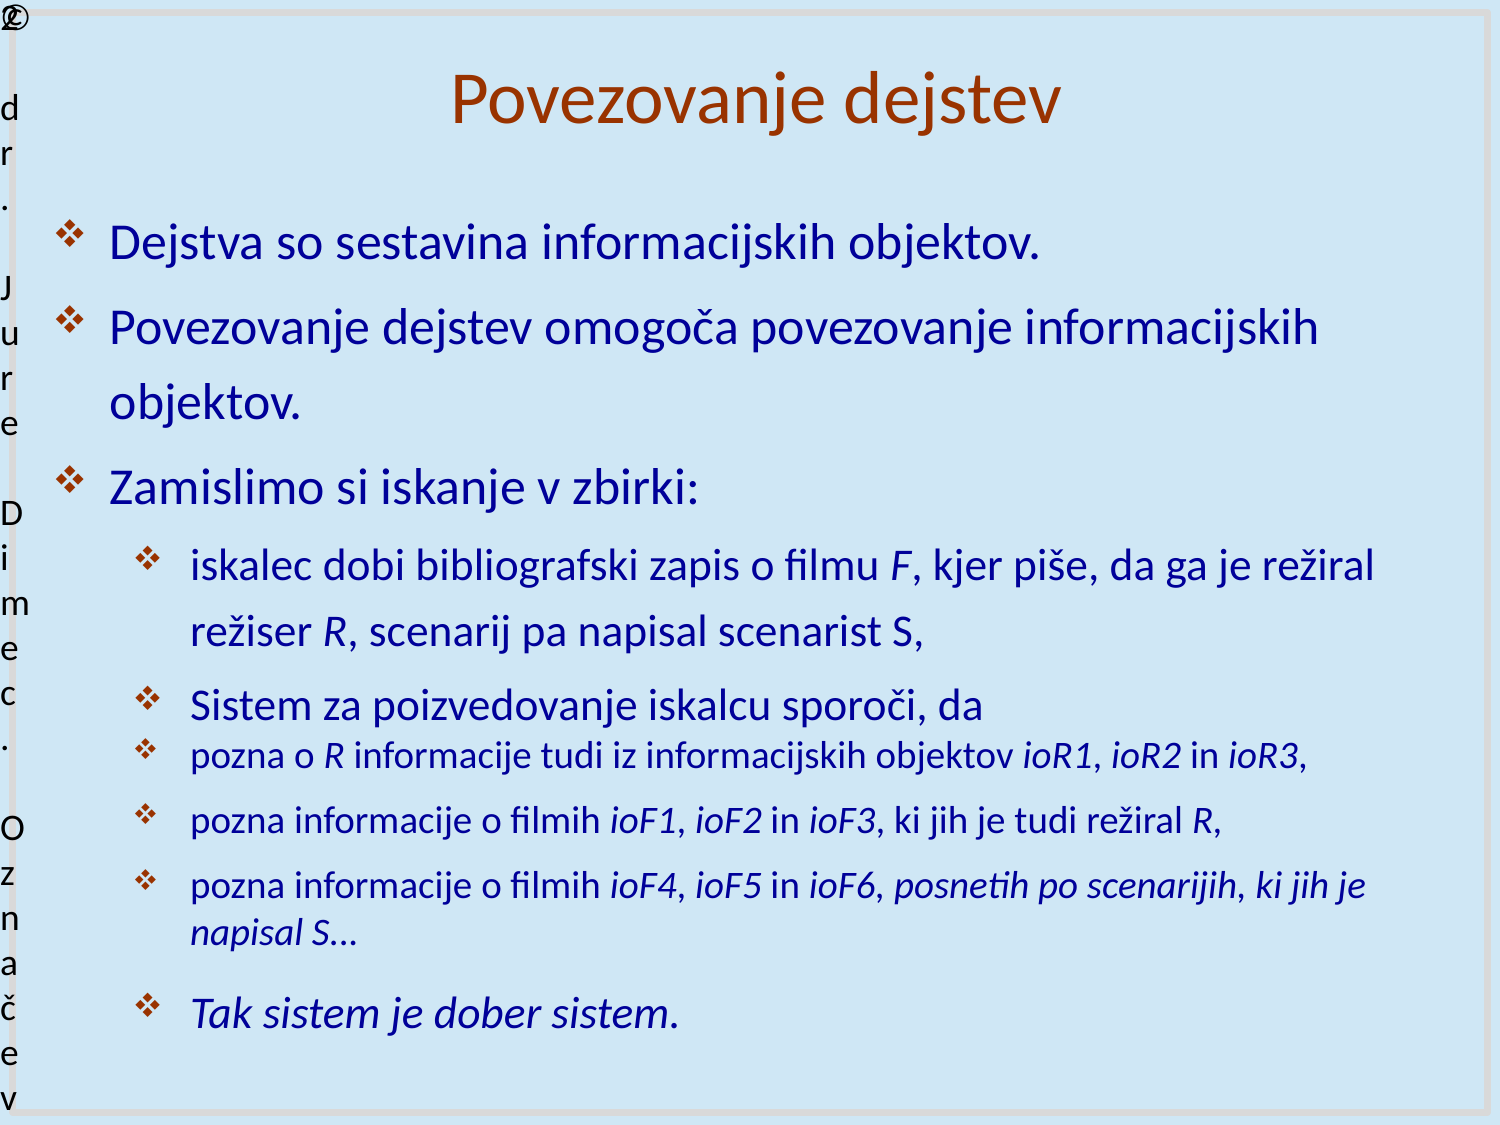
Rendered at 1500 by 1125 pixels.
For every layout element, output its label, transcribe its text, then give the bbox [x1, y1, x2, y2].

title Povezovanje dejstev [37, 37, 1475, 150]
list Dejstva so sestavina informacijskih objektov. Povezovanje dejstev omogoča povezovanje informacijskih objektov. Zamislimo si iskanje v zbirki: iskalec dobi bibliografski zapis o filmu F, kjer piše, da ga je režiral režiser R, scenarij pa napisal scenarist S, Sistem za poizvedovanje iskalcu sporoči, da pozna o R informacije tudi iz informacijskih objektov ioR1, ioR2 in ioR3, pozna informacije o filmih ioF1, ioF2 in ioF3, ki jih je tudi režiral R, pozna informacije o filmih ioF4, ioF5 in ioF6, posnetih po scenarijih, ki jih je napisal S... Tak sistem je dober sistem. [37, 187, 1475, 1050]
